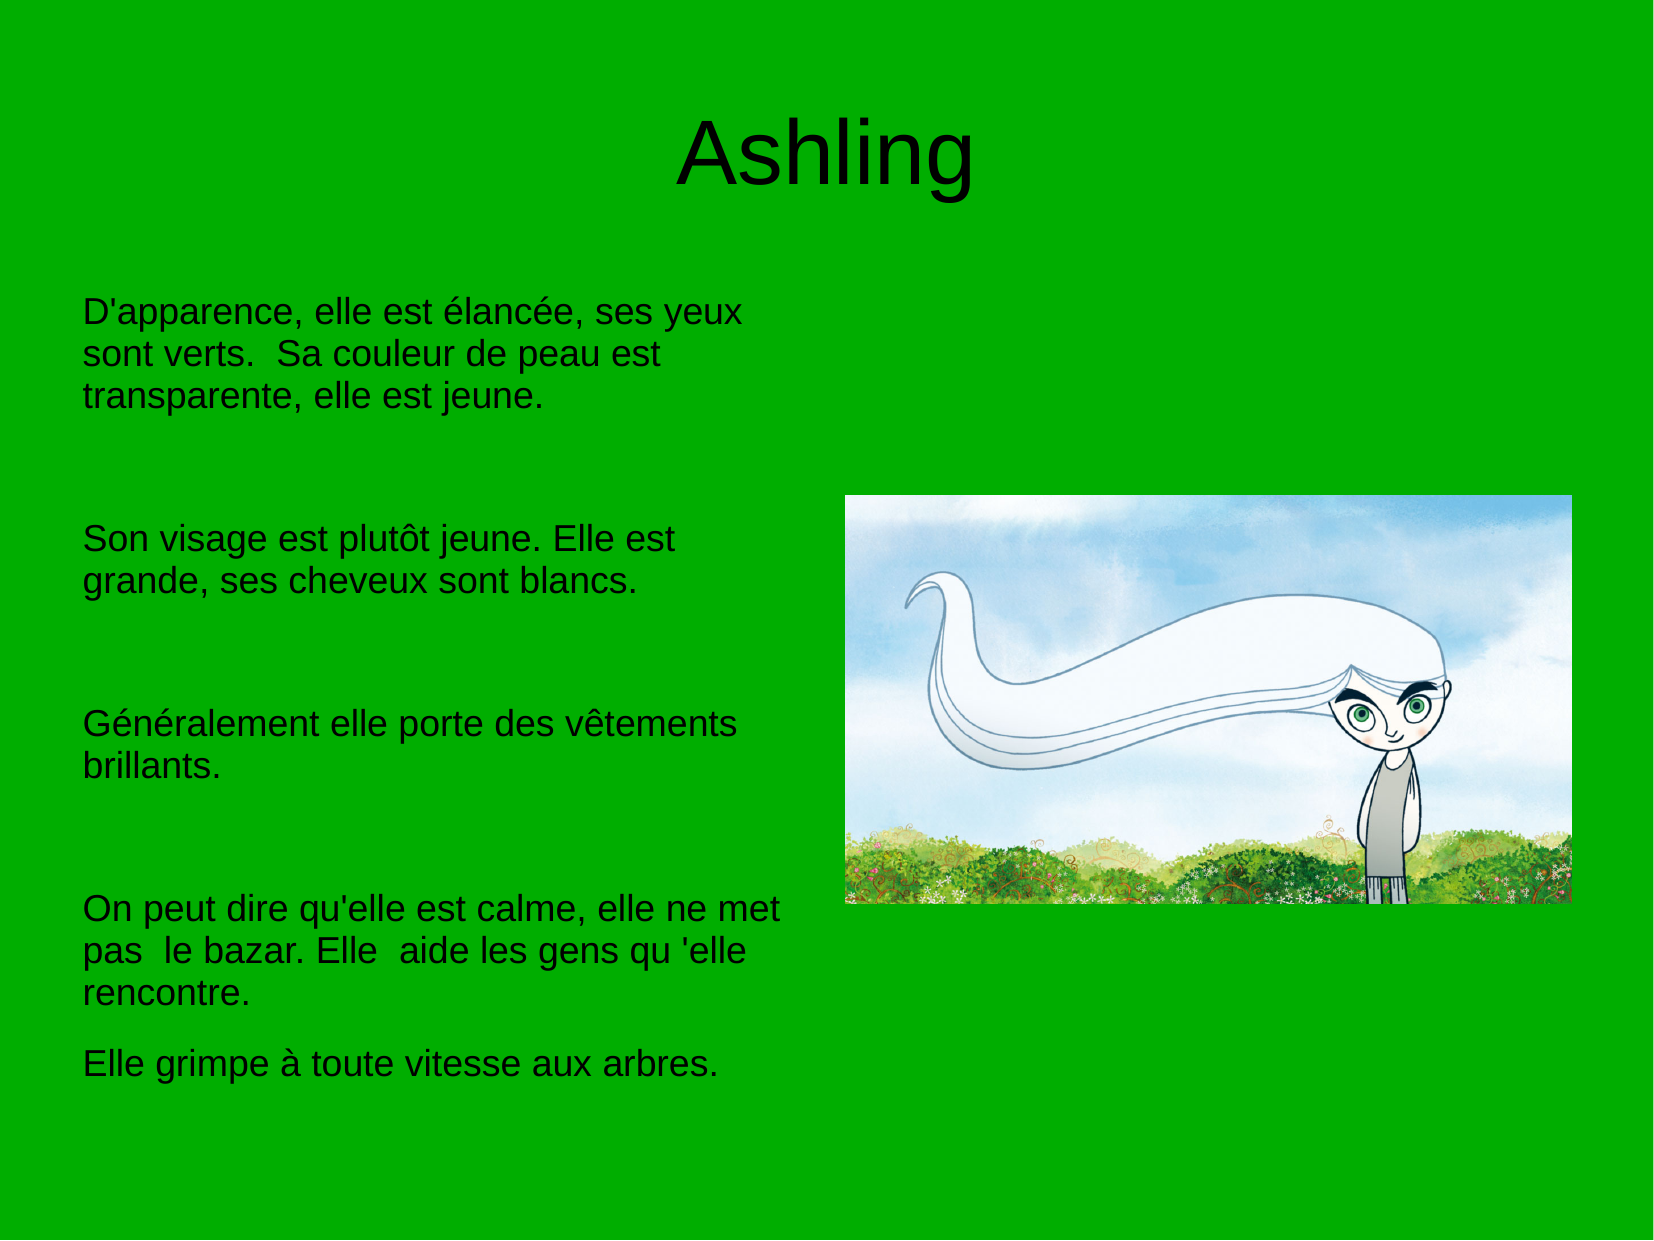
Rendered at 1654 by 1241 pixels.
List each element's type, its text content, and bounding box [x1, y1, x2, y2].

title Ashling [82, 49, 1571, 257]
list D'apparence, elle est élancée, ses yeux sont verts. Sa couleur de peau est transparente, elle est jeune. Son visage est plutôt jeune. Elle est grande, ses cheveux sont blancs. Généralement elle porte des vêtements brillants. On peut dire qu'elle est calme, elle ne met pas le bazar. Elle aide les gens qu 'elle rencontre. Elle grimpe à toute vitesse aux arbres. [82, 290, 809, 1094]
picture [845, 495, 1572, 904]
